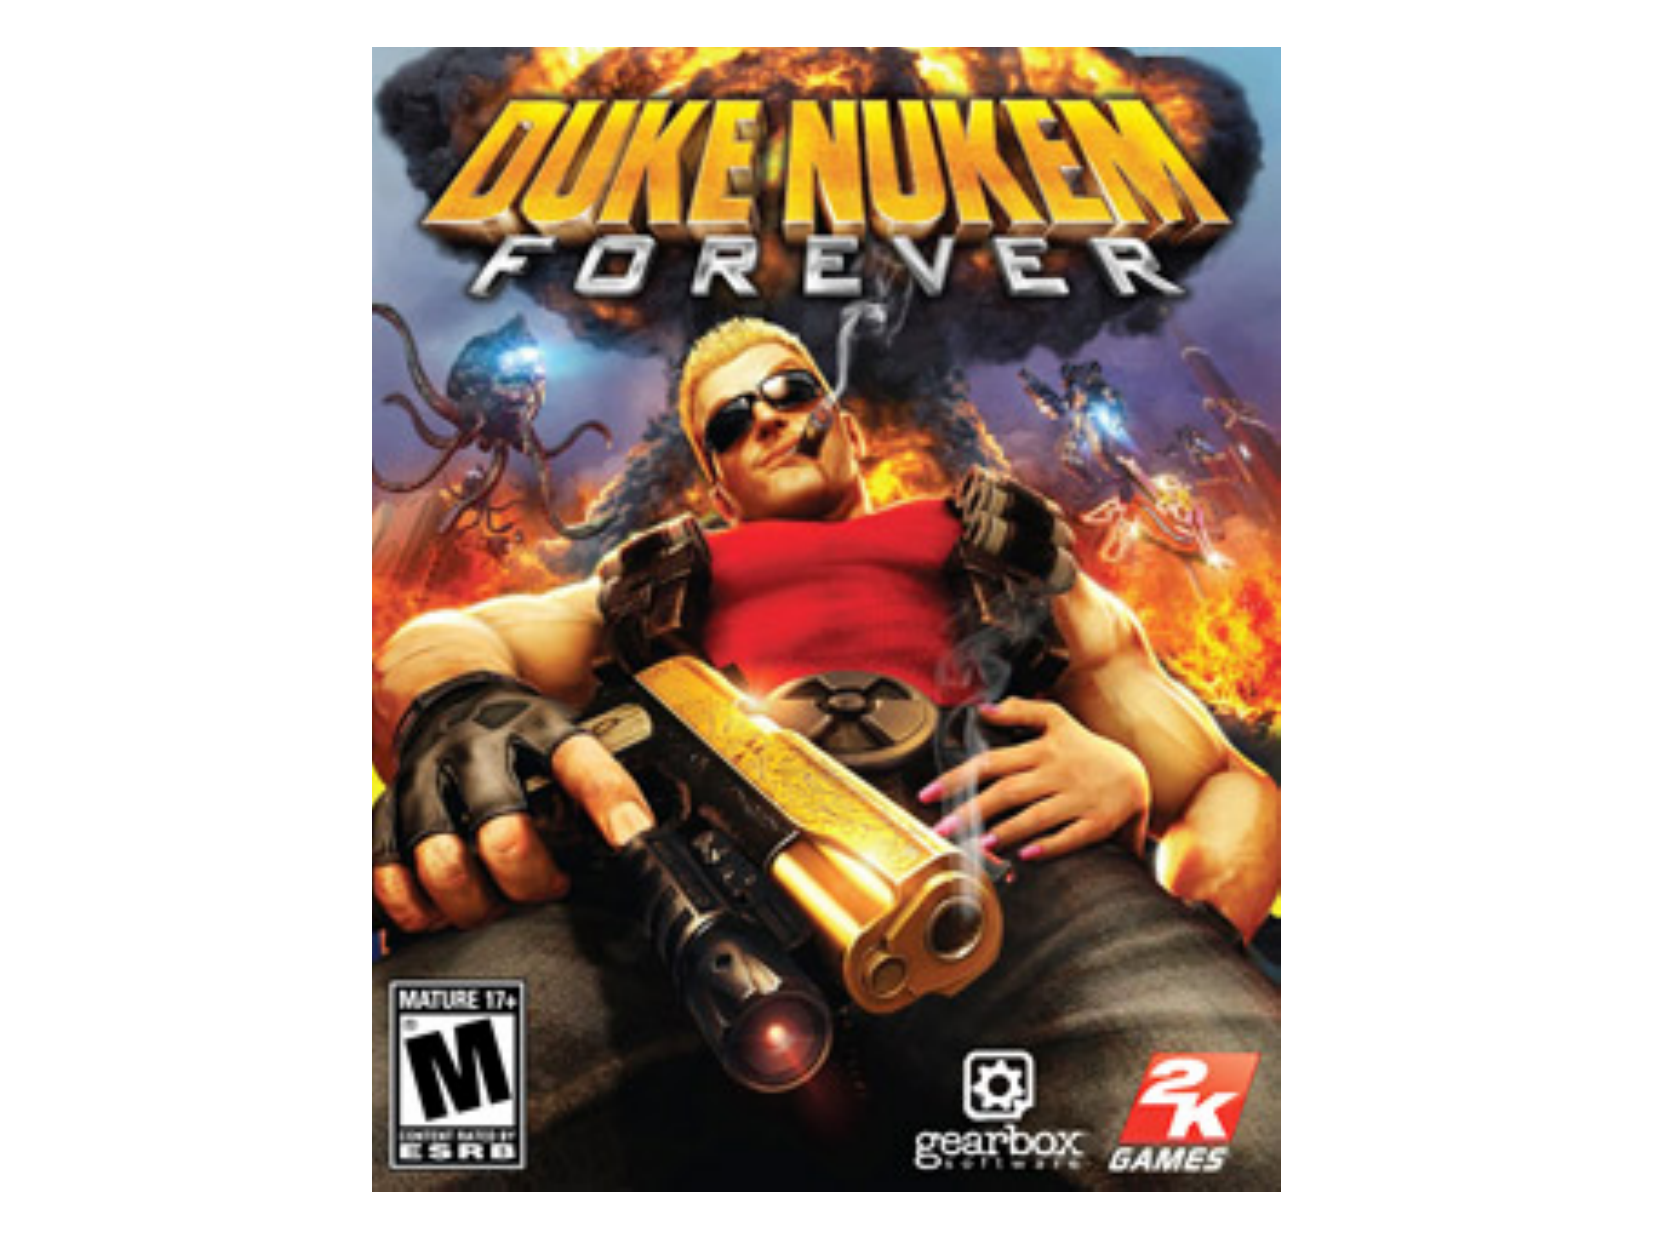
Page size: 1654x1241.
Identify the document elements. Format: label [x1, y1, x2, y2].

picture [372, 47, 1281, 1192]
